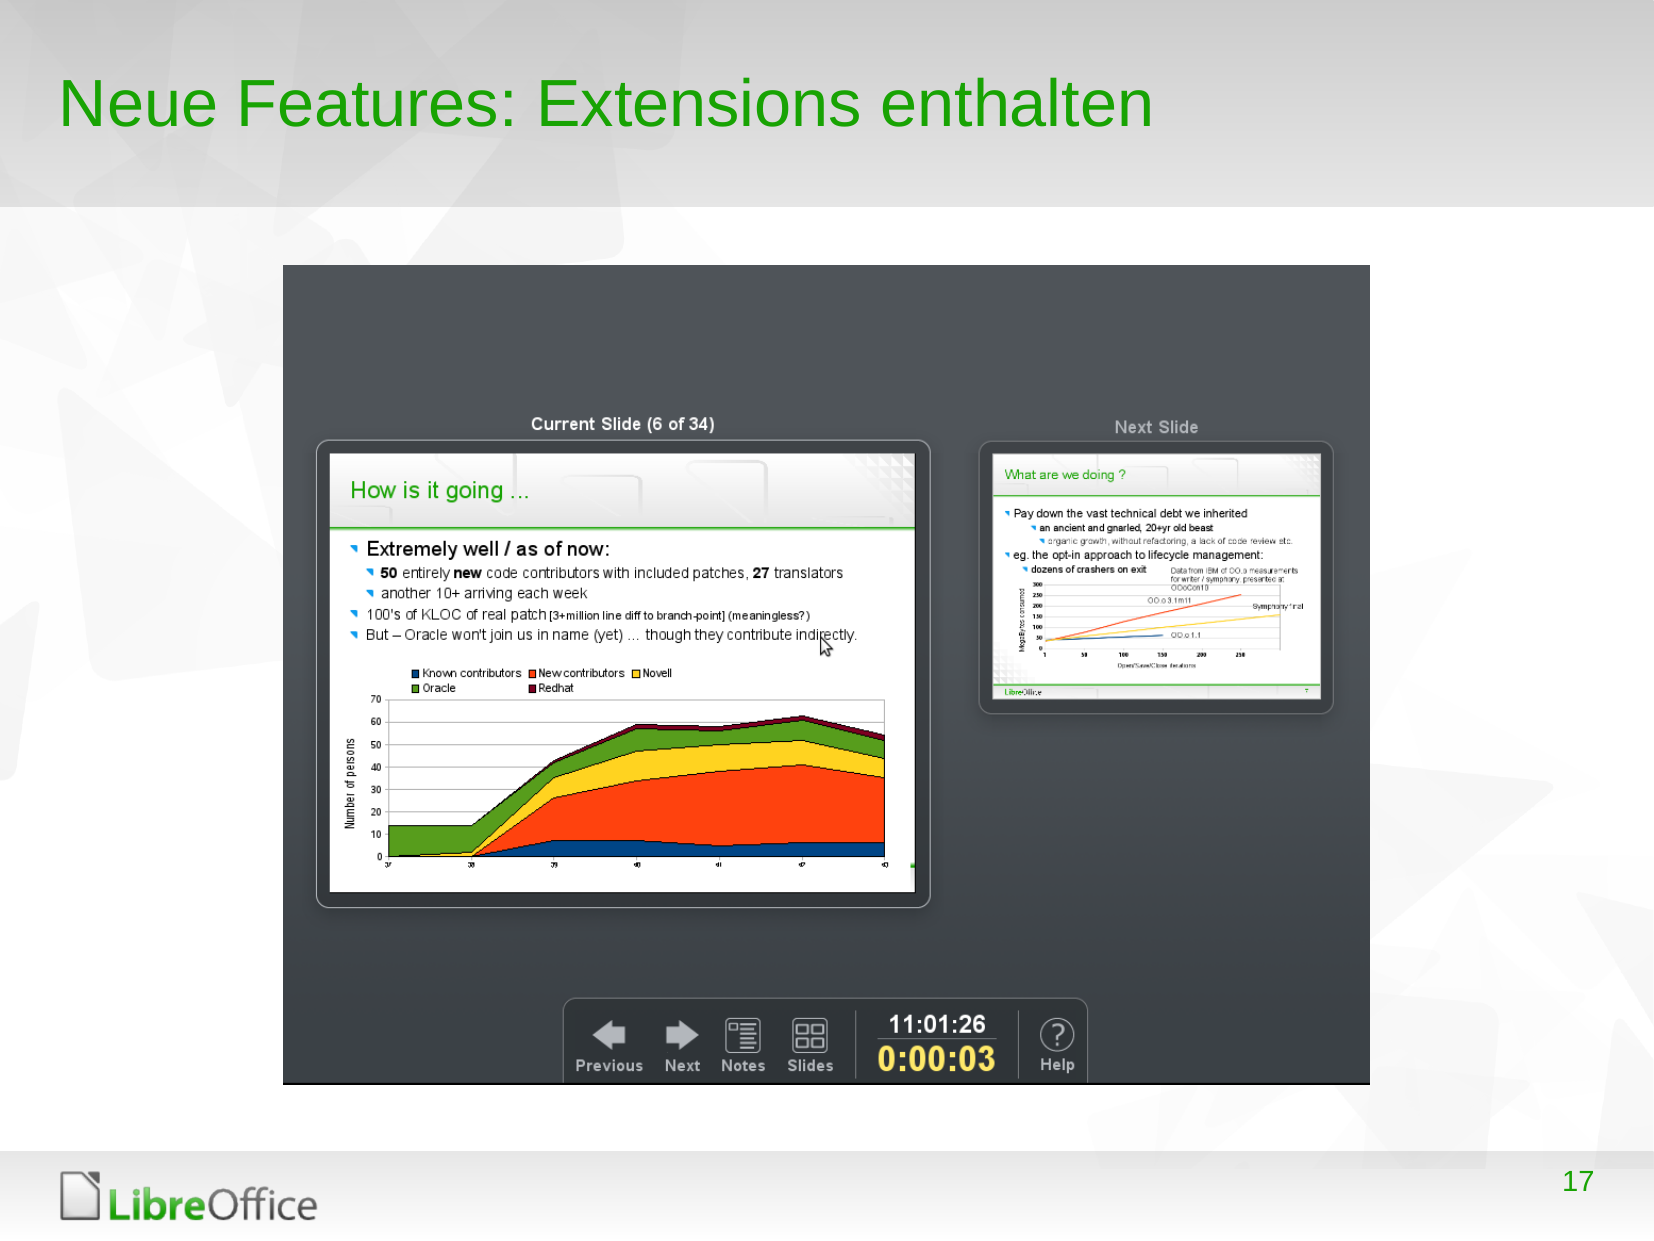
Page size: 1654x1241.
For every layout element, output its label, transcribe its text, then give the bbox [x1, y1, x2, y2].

picture [41, 1152, 337, 1240]
picture [0, 0, 1654, 1169]
title Neue Features: Extensions enthalten [59, 29, 1595, 178]
